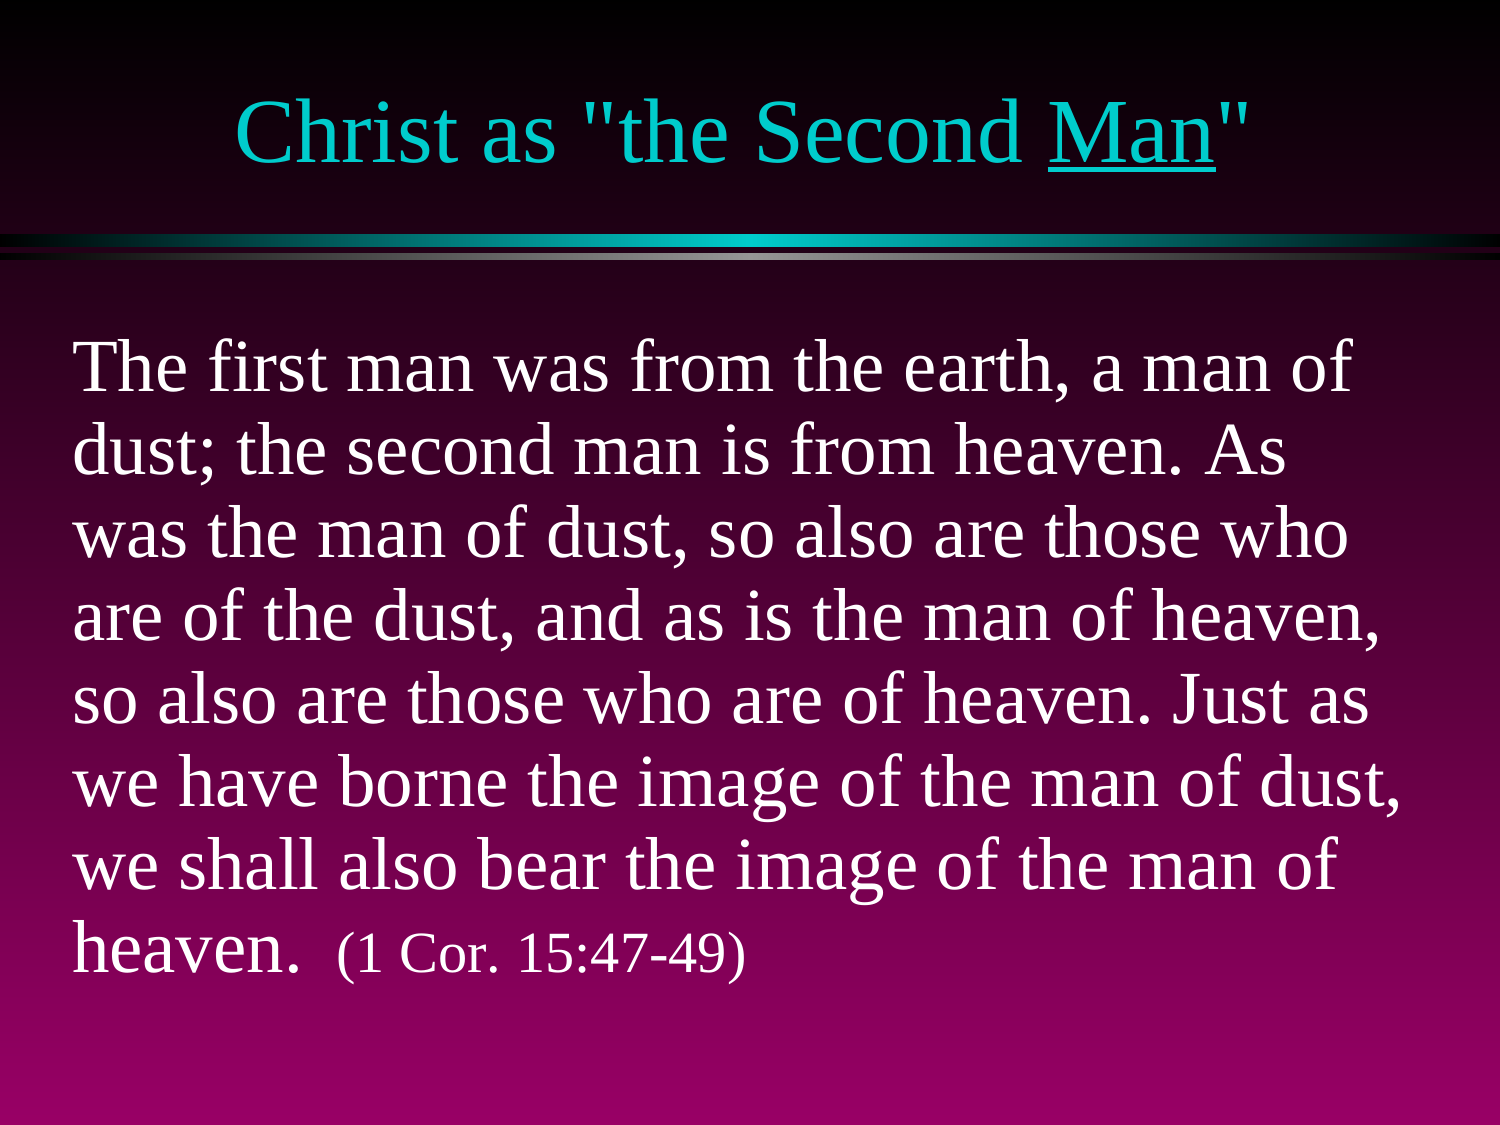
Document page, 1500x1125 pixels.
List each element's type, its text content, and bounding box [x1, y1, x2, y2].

text_box The first man was from the earth, a man of dust; the second man is from heaven. As was the man of dust, so also are those who are of the dust, and as is the man of heaven, so also are those who are of heaven. Just as we have borne the image of the man of dust, we shall also bear the image of the man of heaven. (1 Cor. 15:47-49) [57, 317, 1425, 997]
title Christ as "the Second Man" [99, 44, 1388, 218]
